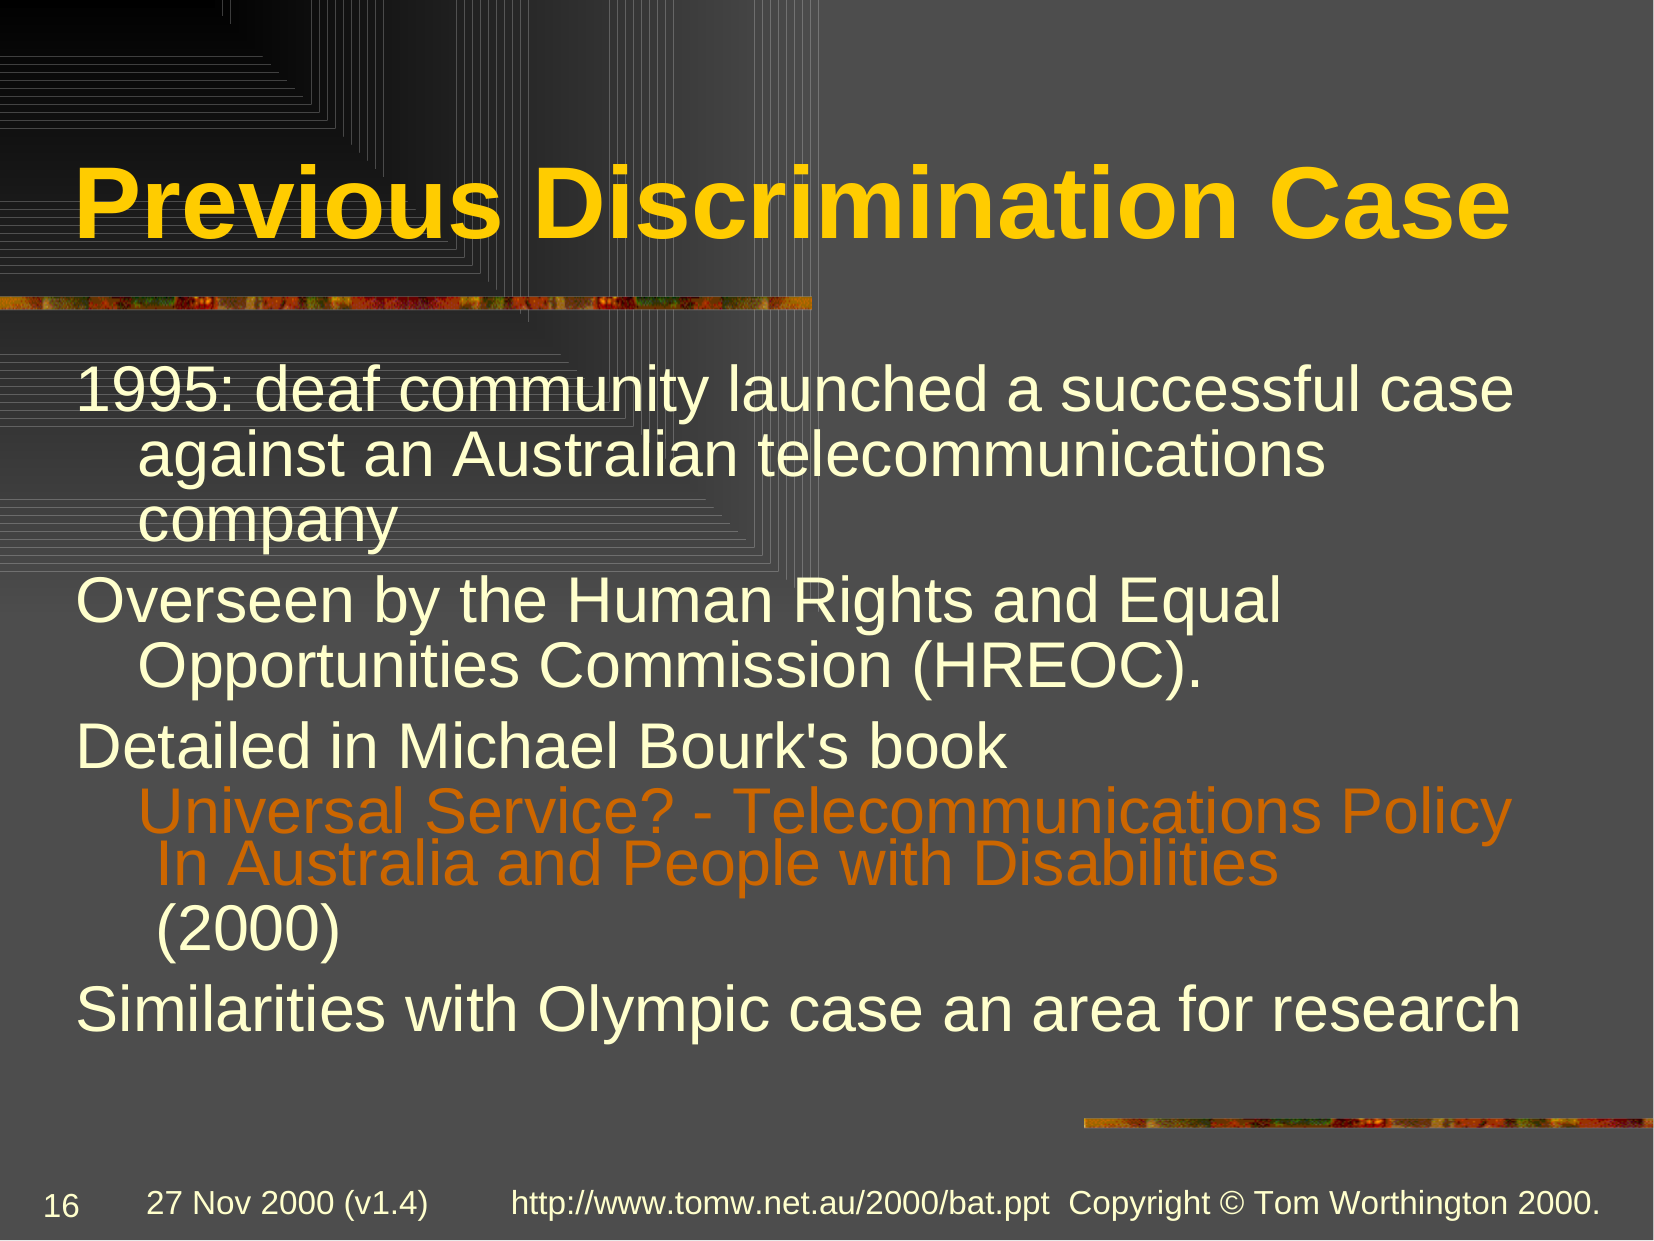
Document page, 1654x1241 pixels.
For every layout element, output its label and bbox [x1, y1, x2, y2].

picture [0, 295, 812, 314]
picture [1084, 1117, 1654, 1131]
